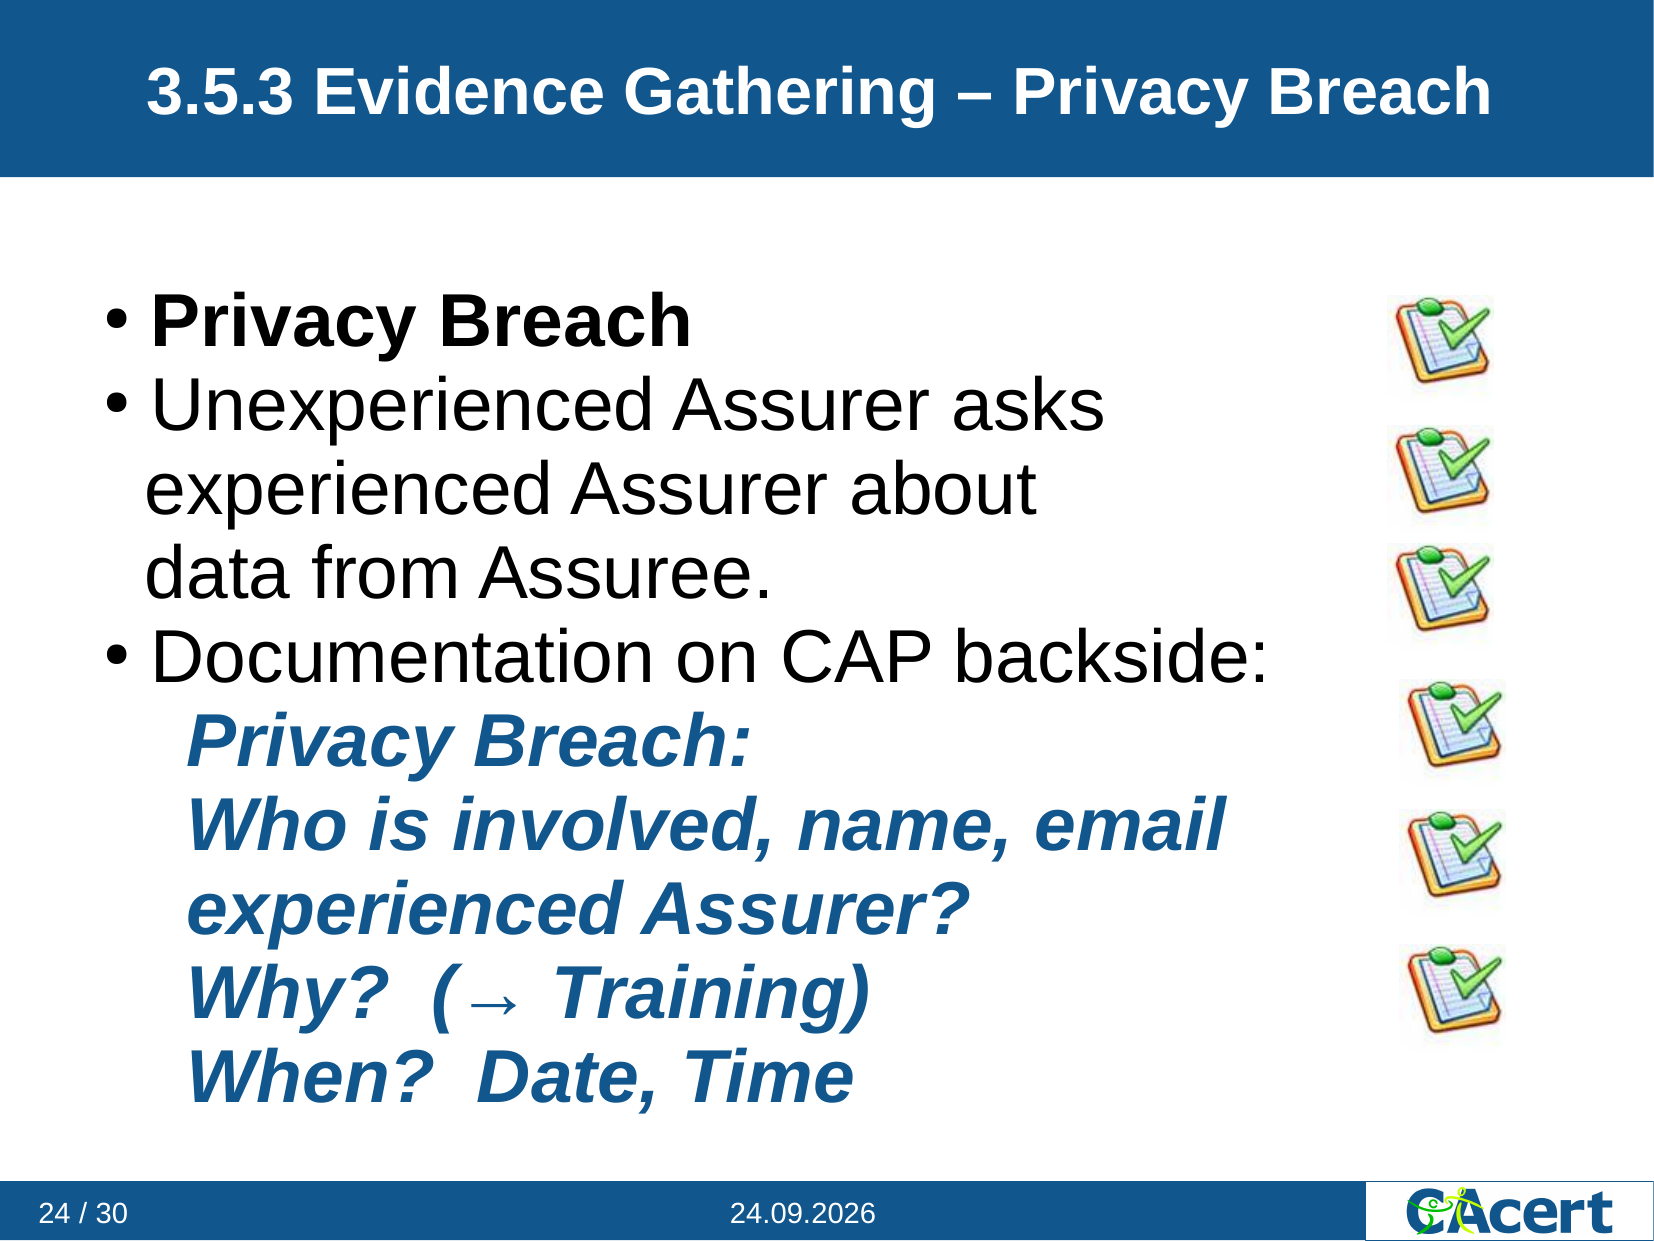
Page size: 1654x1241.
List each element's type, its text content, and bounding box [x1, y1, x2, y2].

picture [1387, 543, 1494, 650]
picture [1406, 1186, 1613, 1235]
picture [1399, 809, 1506, 916]
picture [1387, 295, 1494, 402]
picture [1399, 944, 1506, 1052]
picture [1387, 425, 1494, 532]
title 3.5.3 Evidence Gathering – Privacy Breach [76, 17, 1565, 166]
text_box Privacy Breach Unexperienced Assurer asks experienced Assurer about data from Assuree. Documentation on CAP backside: Privacy Breach: Who is involved, name, email experienced Assurer? Why? (→ Training) When? Date, Time [88, 270, 1285, 1126]
picture [1399, 679, 1506, 786]
